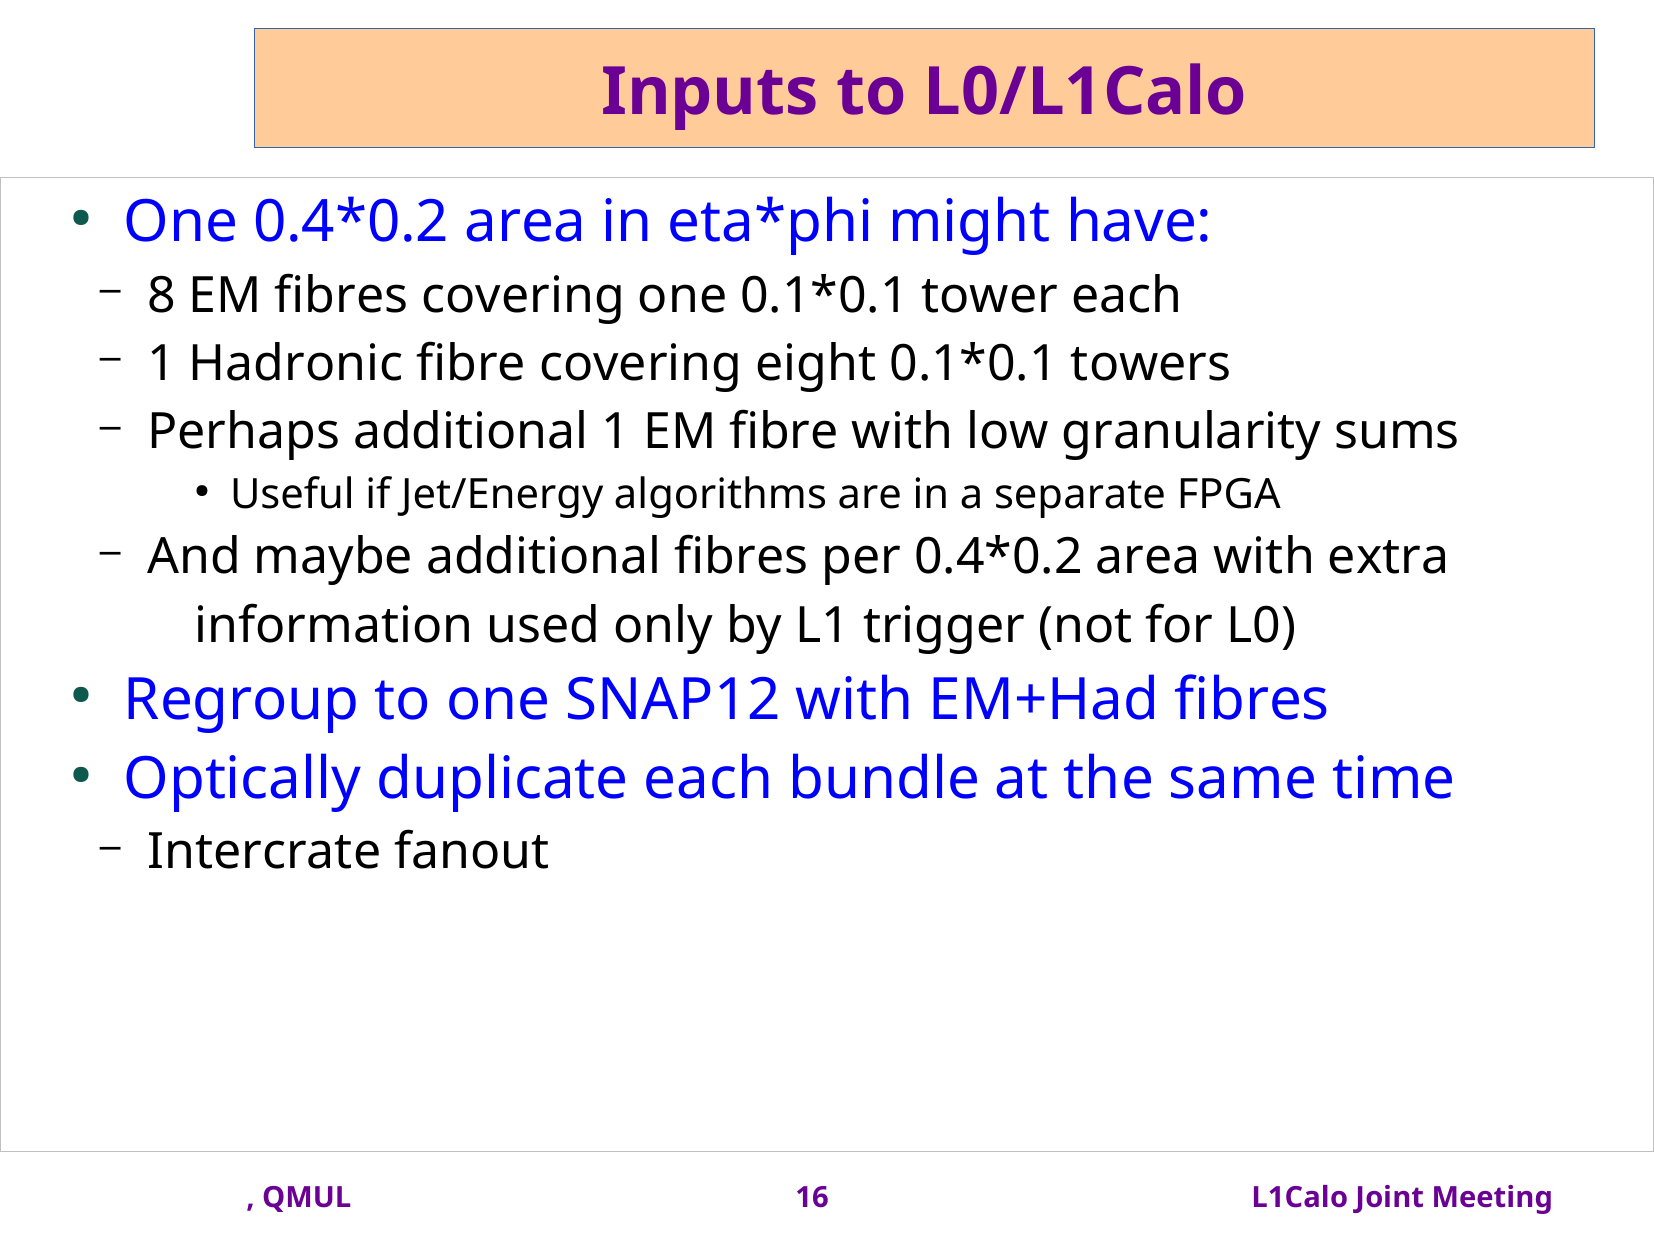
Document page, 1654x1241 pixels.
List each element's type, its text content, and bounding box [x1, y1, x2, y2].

title Inputs to L0/L1Calo [254, 28, 1595, 148]
list One 0.4*0.2 area in eta*phi might have: 8 EM fibres covering one 0.1*0.1 tower each 1 Hadronic fibre covering eight 0.1*0.1 towers Perhaps additional 1 EM fibre with low granularity sums Useful if Jet/Energy algorithms are in a separate FPGA And maybe additional fibres per 0.4*0.2 area with extra information used only by L1 trigger (not for L0) Regroup to one SNAP12 with EM+Had fibres Optically duplicate each bundle at the same time Intercrate fanout [52, 179, 1598, 1143]
